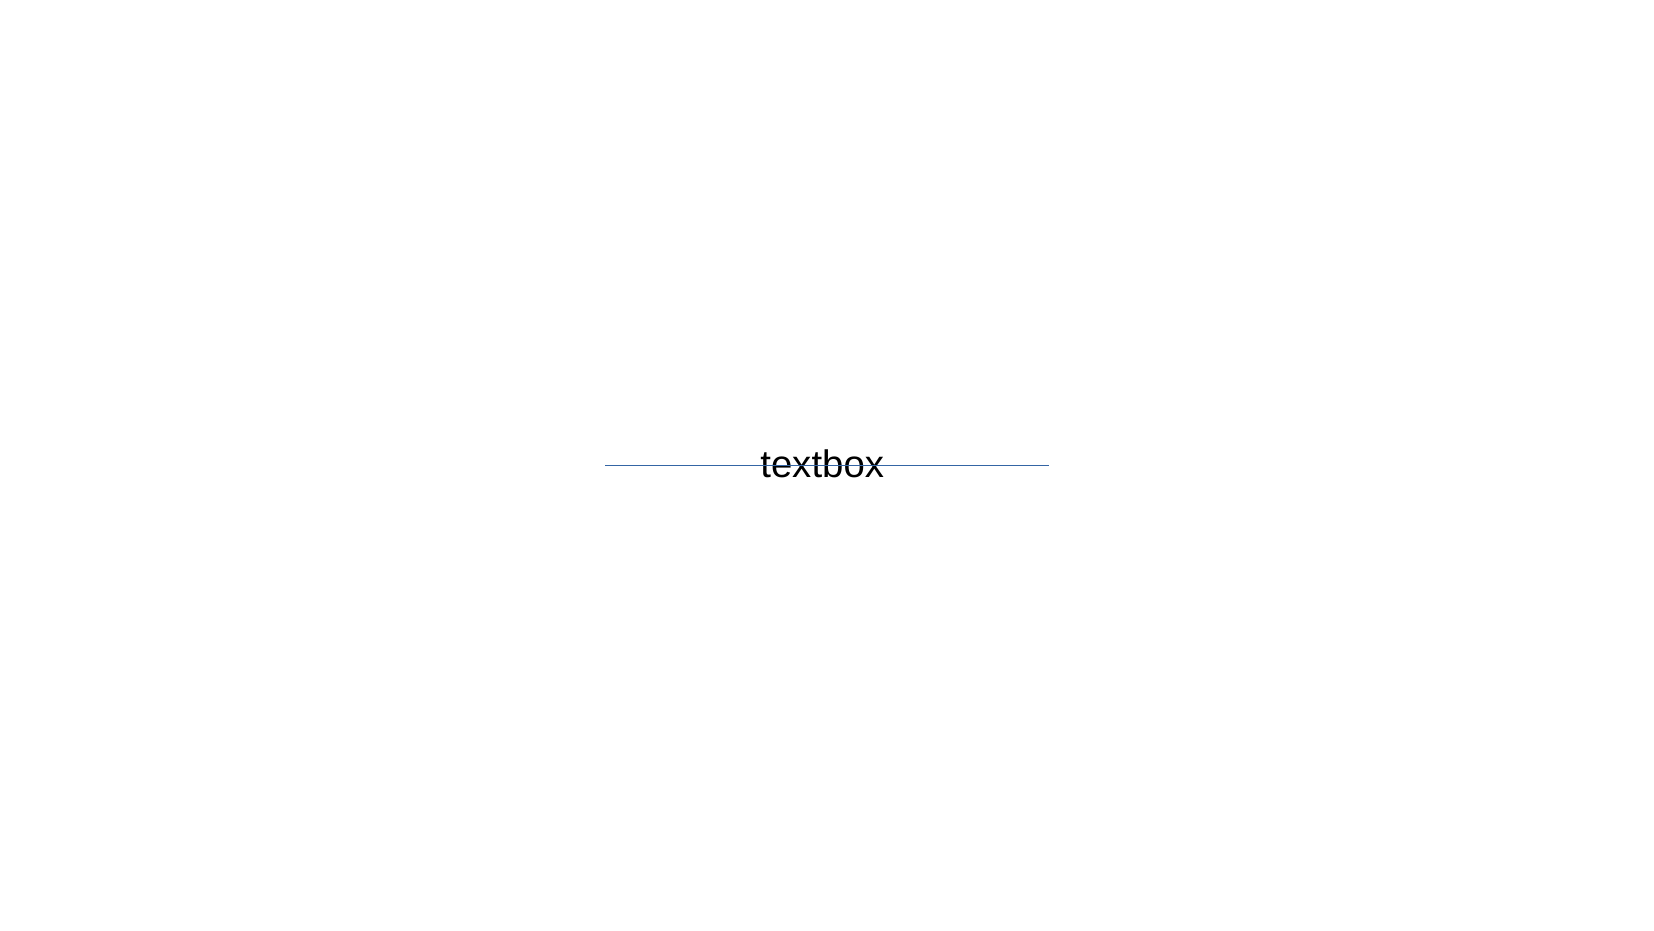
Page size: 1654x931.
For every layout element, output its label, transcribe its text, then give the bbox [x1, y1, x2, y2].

text_box textbox [745, 435, 908, 465]
text_box textbox [745, 466, 908, 495]
